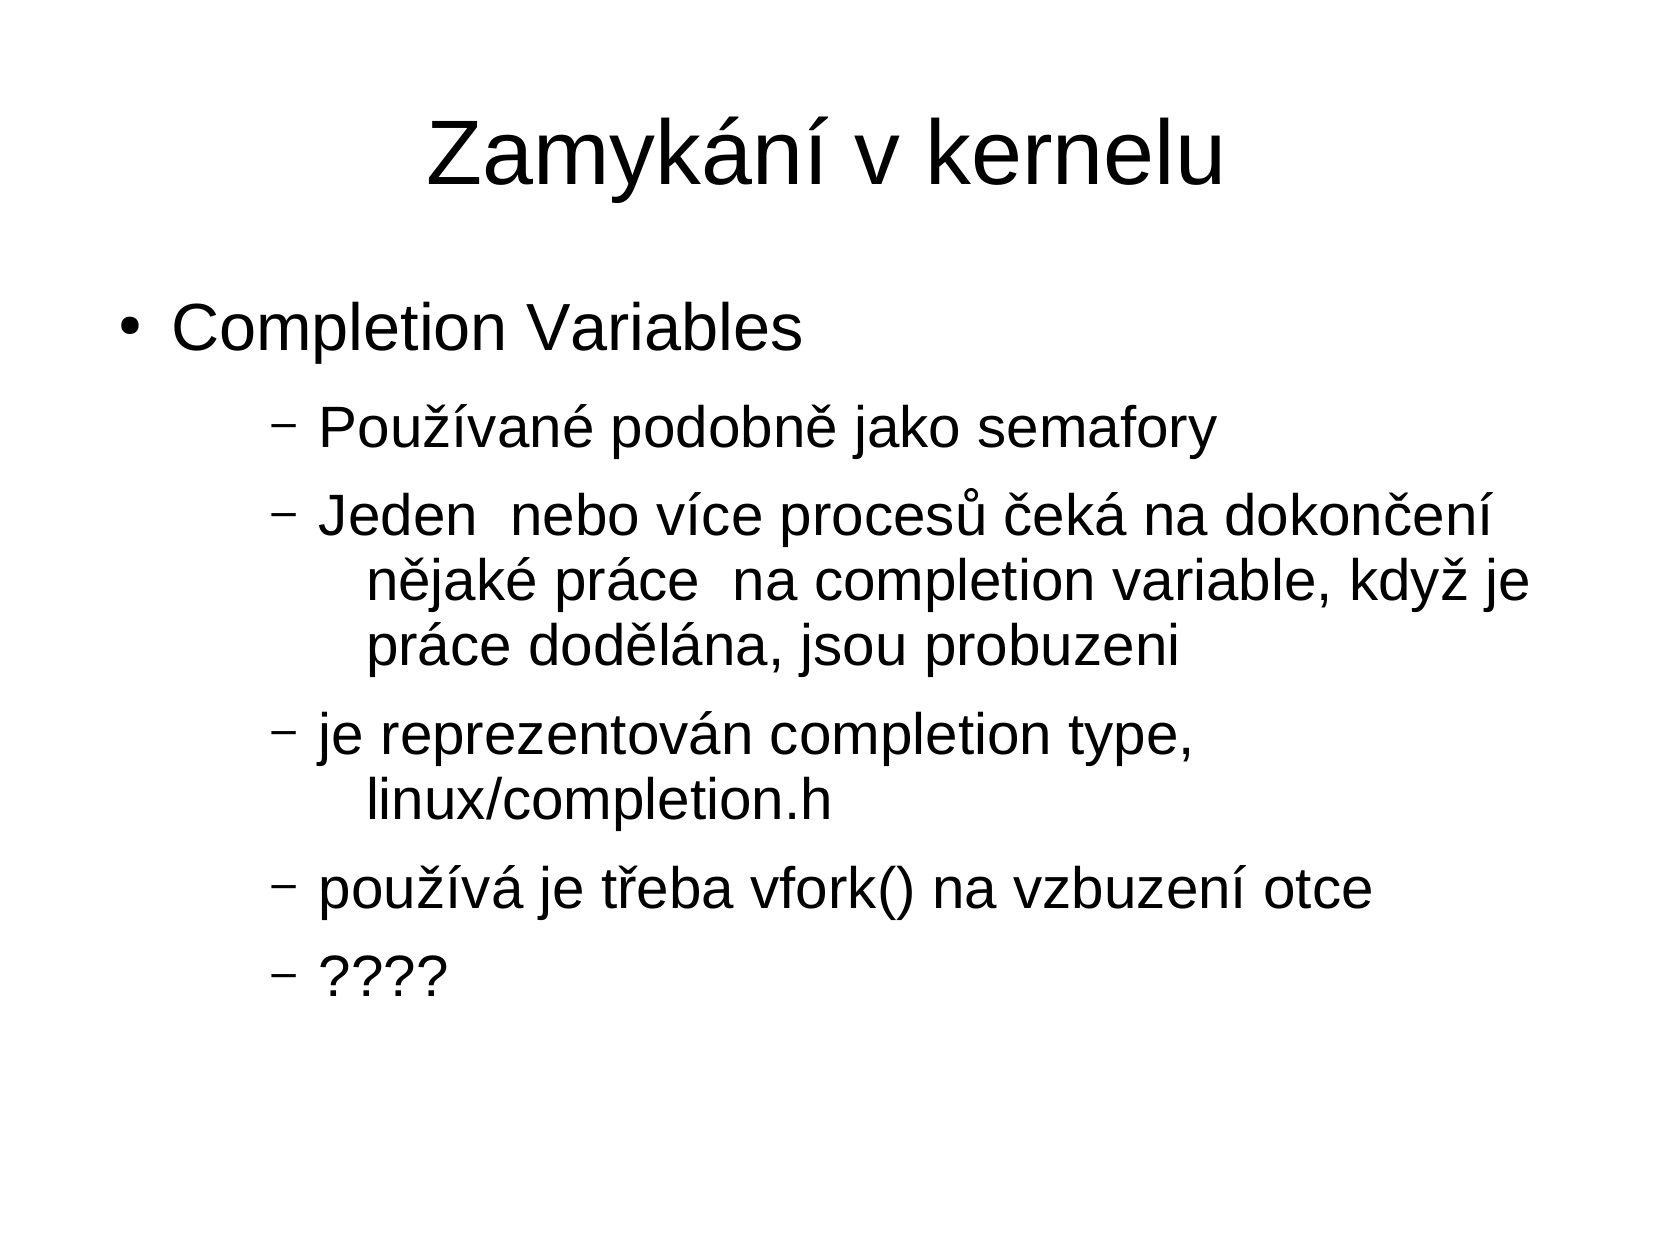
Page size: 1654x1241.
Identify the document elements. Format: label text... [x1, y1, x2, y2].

title Zamykání v kernelu [82, 49, 1571, 257]
list Completion Variables Používané podobně jako semafory Jeden nebo více procesů čeká na dokončení nějaké práce na completion variable, když je práce dodělána, jsou probuzeni je reprezentován completion type, linux/completion.h používá je třeba vfork() na vzbuzení otce ???? [82, 290, 1571, 1109]
